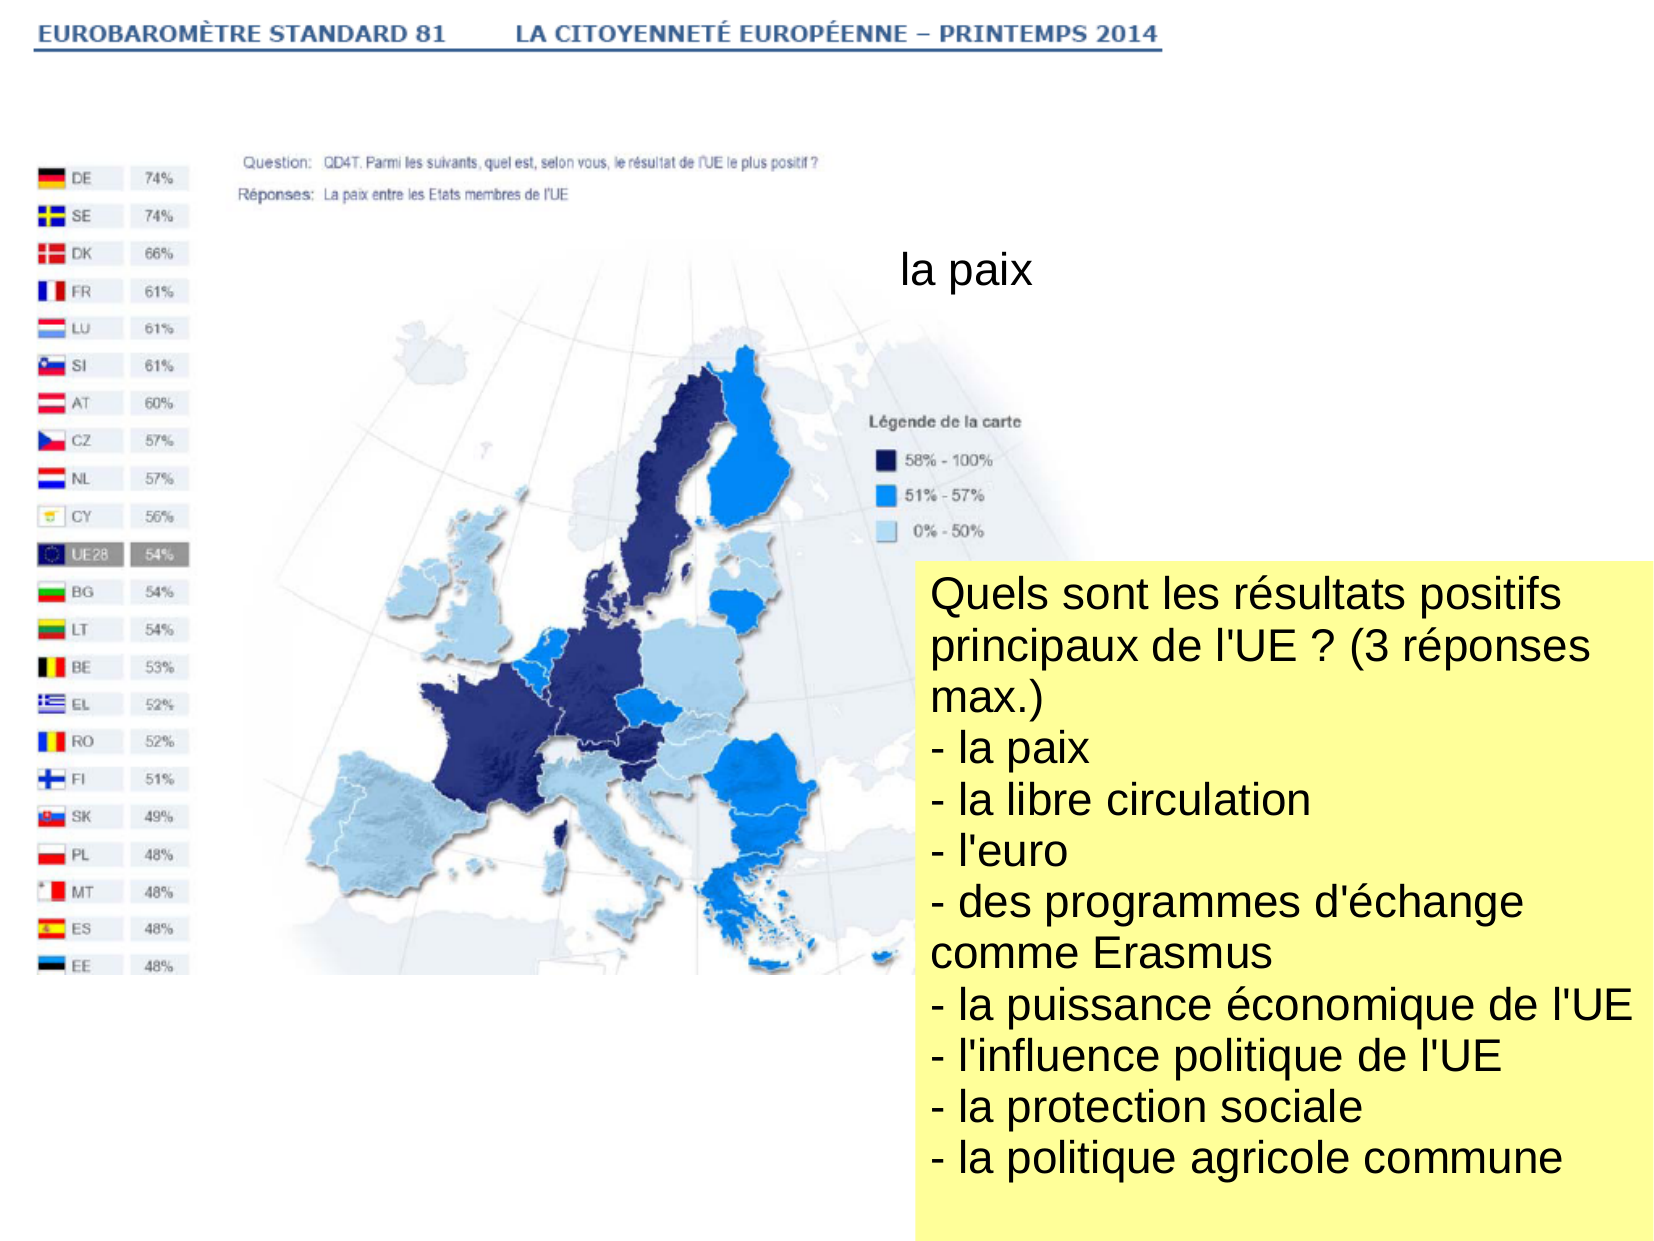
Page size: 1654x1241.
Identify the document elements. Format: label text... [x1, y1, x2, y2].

picture [0, 0, 1182, 975]
text_box la paix [885, 236, 1300, 303]
text_box Quels sont les résultats positifs principaux de l'UE ? (3 réponses max.) - la paix - la libre circulation - l'euro - des programmes d'échange comme Erasmus - la puissance économique de l'UE - l'influence politique de l'UE - la protection sociale - la politique agricole commune [915, 561, 1654, 1241]
